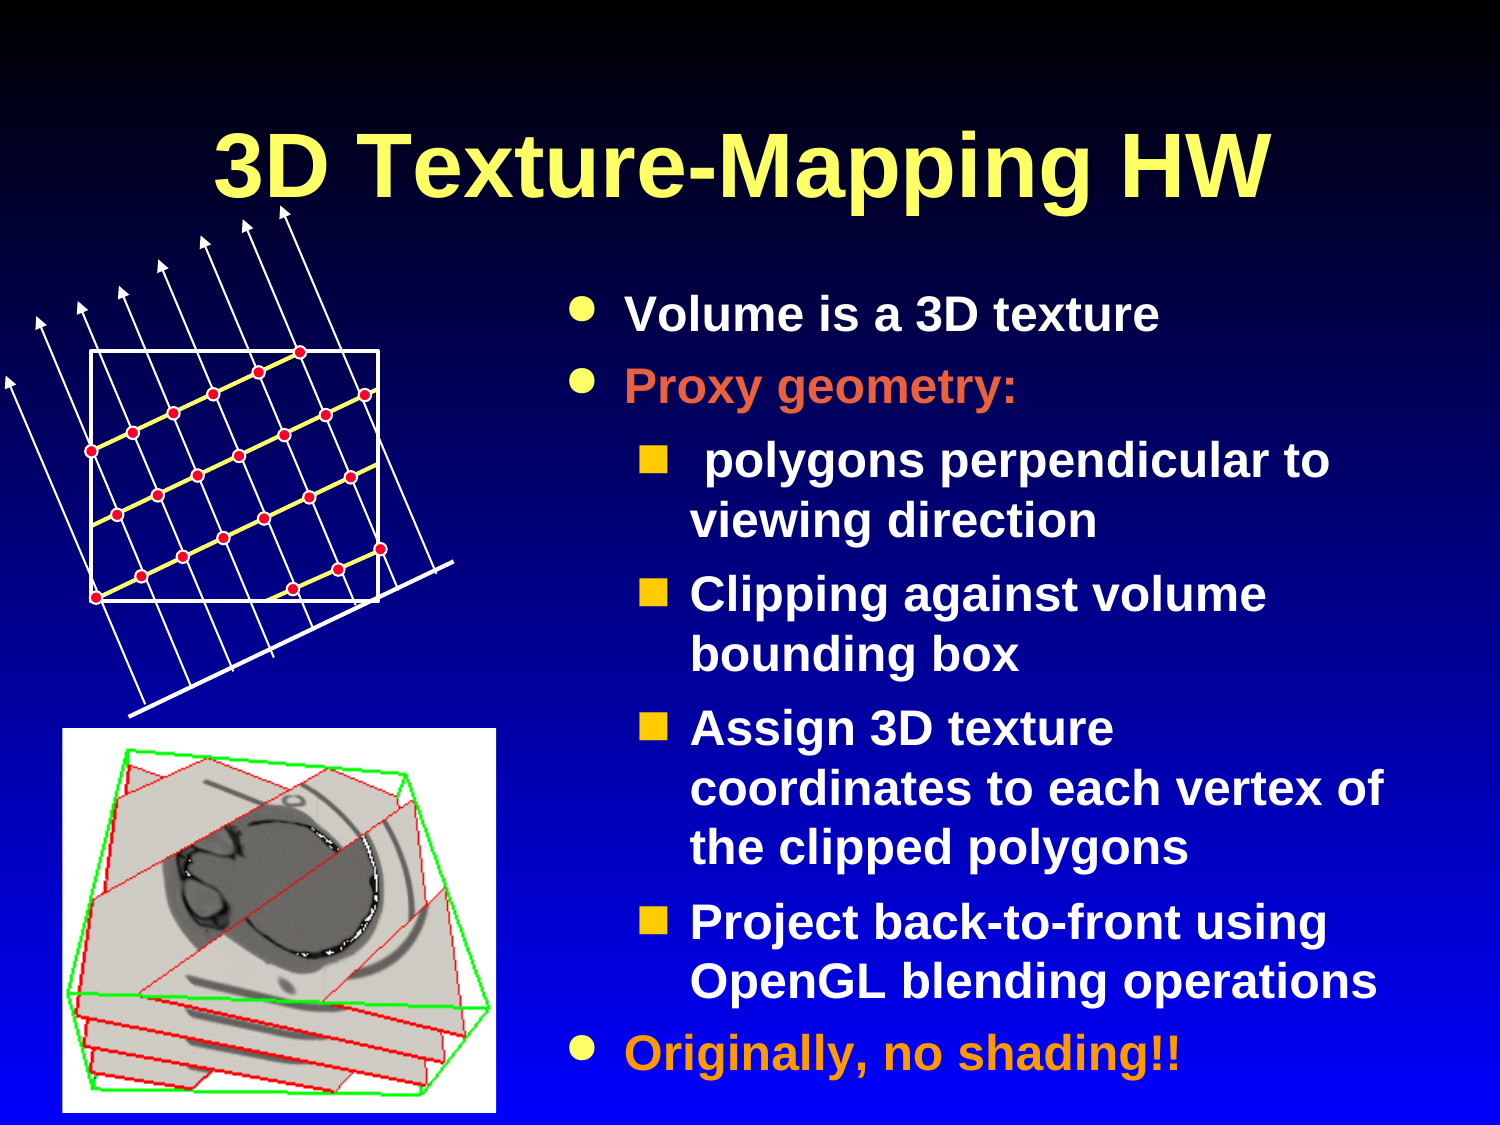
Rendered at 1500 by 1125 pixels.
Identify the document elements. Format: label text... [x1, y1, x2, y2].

text_box [303, 491, 316, 504]
text_box [344, 471, 358, 484]
text_box [257, 512, 271, 525]
text_box [126, 426, 140, 440]
list Volume is a 3D texture Proxy geometry: polygons perpendicular to viewing direction Clipping against volume bounding box Assign 3D texture coordinates to each vertex of the clipped polygons Project back-to-front using OpenGL blending operations Originally, no shading!! [552, 275, 1423, 1092]
text_box [332, 563, 345, 576]
text_box [278, 428, 291, 442]
chart [62, 728, 497, 1113]
text_box [191, 469, 204, 482]
text_box [135, 570, 148, 583]
text_box [374, 542, 387, 556]
text_box [286, 582, 300, 596]
text_box [176, 550, 190, 564]
text_box [319, 408, 333, 422]
text_box [110, 508, 124, 522]
title 3D Texture-Mapping HW [99, 37, 1388, 225]
text_box [85, 445, 98, 458]
text_box [293, 346, 307, 359]
text_box [207, 387, 220, 401]
text_box [167, 407, 180, 420]
text_box [89, 591, 103, 604]
text_box [151, 489, 165, 502]
text_box [217, 531, 230, 545]
text_box [232, 449, 246, 463]
text_box [252, 366, 265, 379]
text_box [358, 388, 372, 402]
